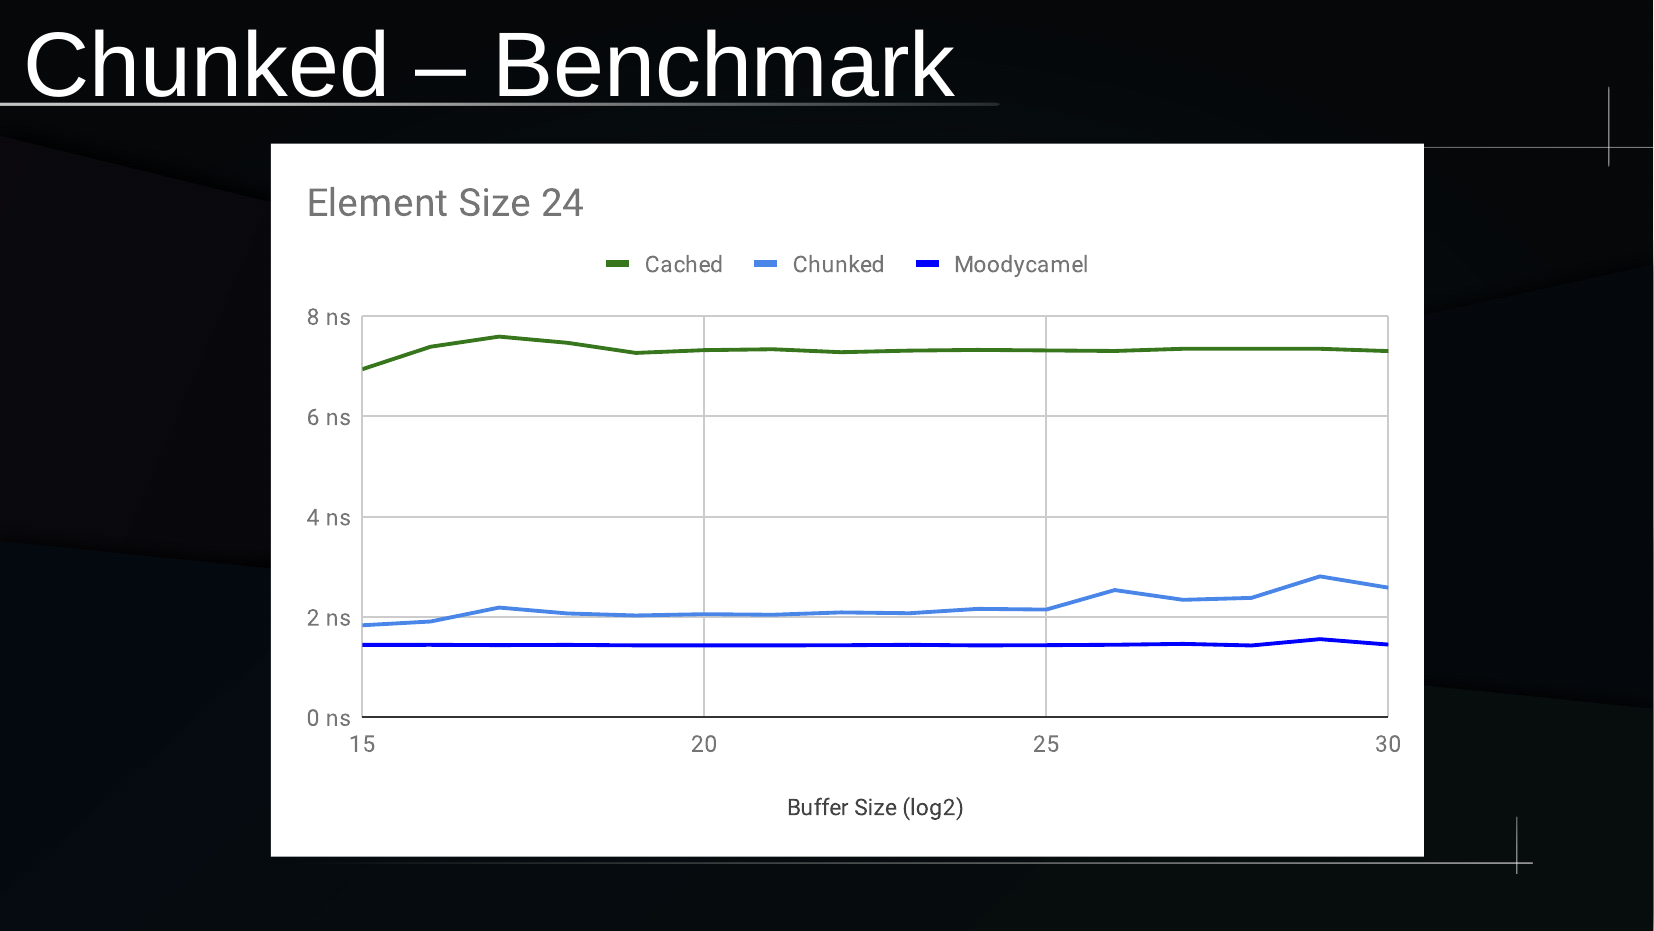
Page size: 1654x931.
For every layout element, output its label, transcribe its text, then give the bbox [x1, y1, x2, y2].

picture [0, 0, 1654, 931]
title Chunked – Benchmark [23, 11, 1589, 119]
